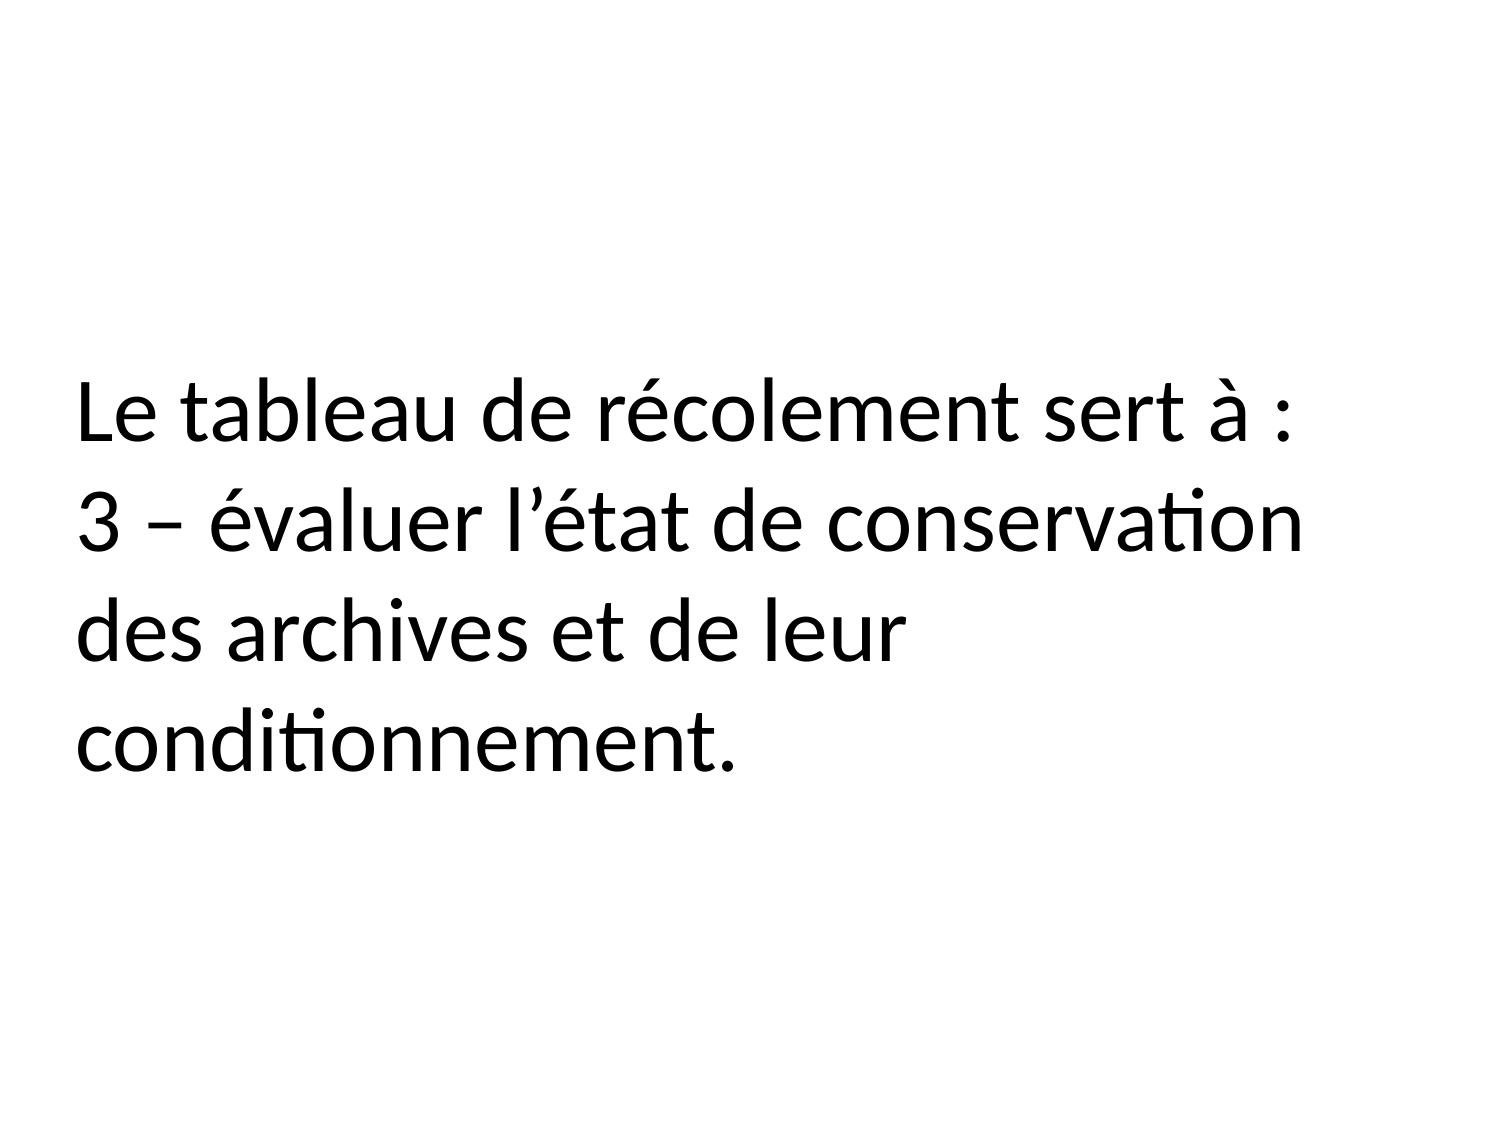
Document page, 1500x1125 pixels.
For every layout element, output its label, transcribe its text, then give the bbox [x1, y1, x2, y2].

title Le tableau de récolement sert à : 3 – évaluer l’état de conservation des archives et de leur conditionnement. [75, 45, 1425, 1094]
